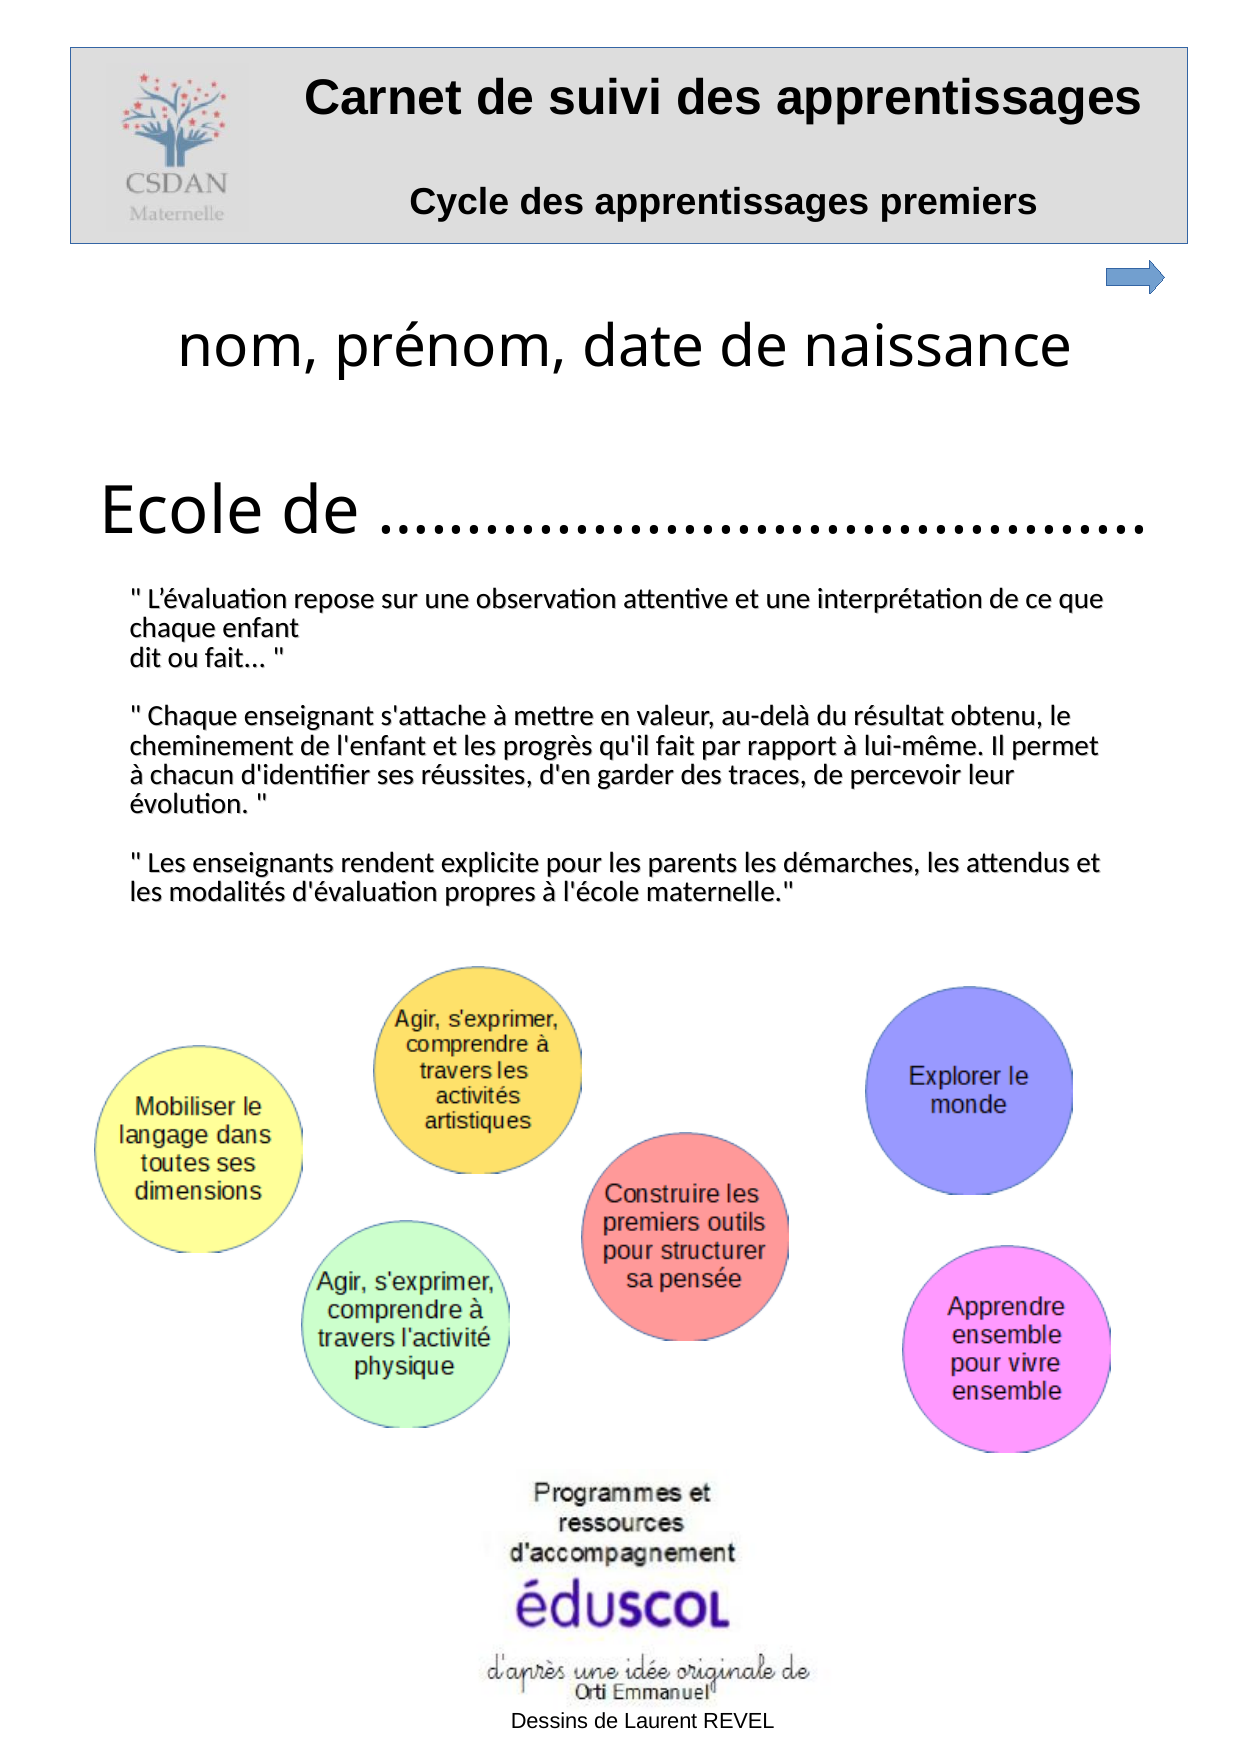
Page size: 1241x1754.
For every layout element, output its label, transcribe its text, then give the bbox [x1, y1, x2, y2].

picture [373, 966, 789, 1341]
text_box Carnet de suivi des apprentissages Cycle des apprentissages premiers [70, 47, 1188, 244]
picture [94, 1045, 510, 1428]
text_box Dessins de Laurent REVEL [496, 1701, 790, 1741]
text_box nom, prénom, date de naissance Ecole de …........................................ [71, 296, 1180, 686]
picture [902, 1245, 1111, 1453]
picture [454, 1469, 838, 1712]
picture [865, 986, 1073, 1195]
picture [106, 63, 249, 232]
text_box [1106, 260, 1165, 294]
text_box " L’évaluation repose sur une observation attentive et une interprétation de ce que chaque enfant dit ou fait... " " Chaque enseignant s'attache à mettre en valeur, au-delà du résultat obtenu, le cheminement de l'enfant et les progrès qu'il fait par rapport à lui-même. Il permet à chacun d'identifier ses réussites, d'en garder des traces, de percevoir leur évolution. " " Les enseignants rendent explicite pour les parents les démarches, les attendus et les modalités d'évaluation propres à l'école maternelle." [114, 578, 1126, 917]
